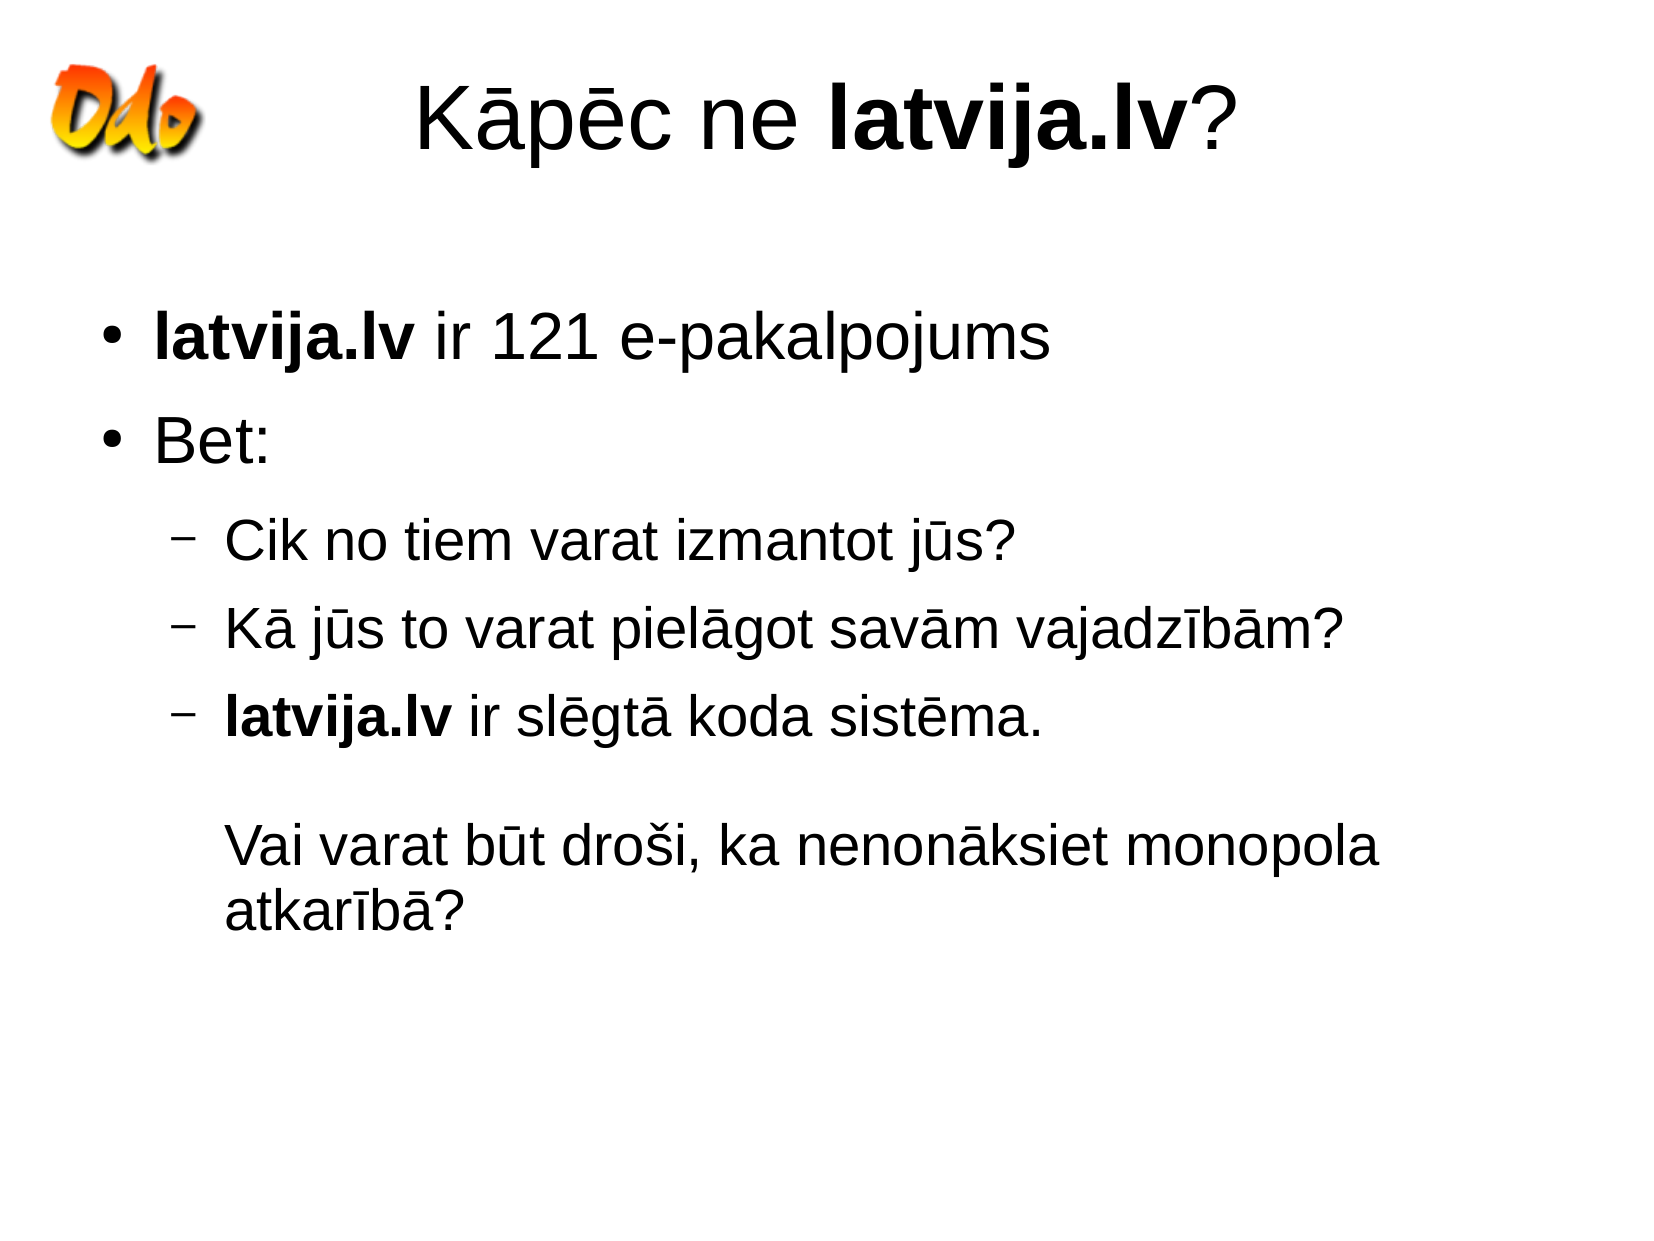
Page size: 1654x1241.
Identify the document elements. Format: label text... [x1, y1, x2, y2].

list latvija.lv ir 121 e-pakalpojums Bet: Cik no tiem varat izmantot jūs? Kā jūs to varat pielāgot savām vajadzībām? latvija.lv ir slēgtā koda sistēma. Vai varat būt droši, ka nenonāksiet monopola atkarībā? [82, 299, 1571, 1019]
picture [23, 47, 82, 169]
title Kāpēc ne latvija.lv? [82, 47, 1571, 189]
